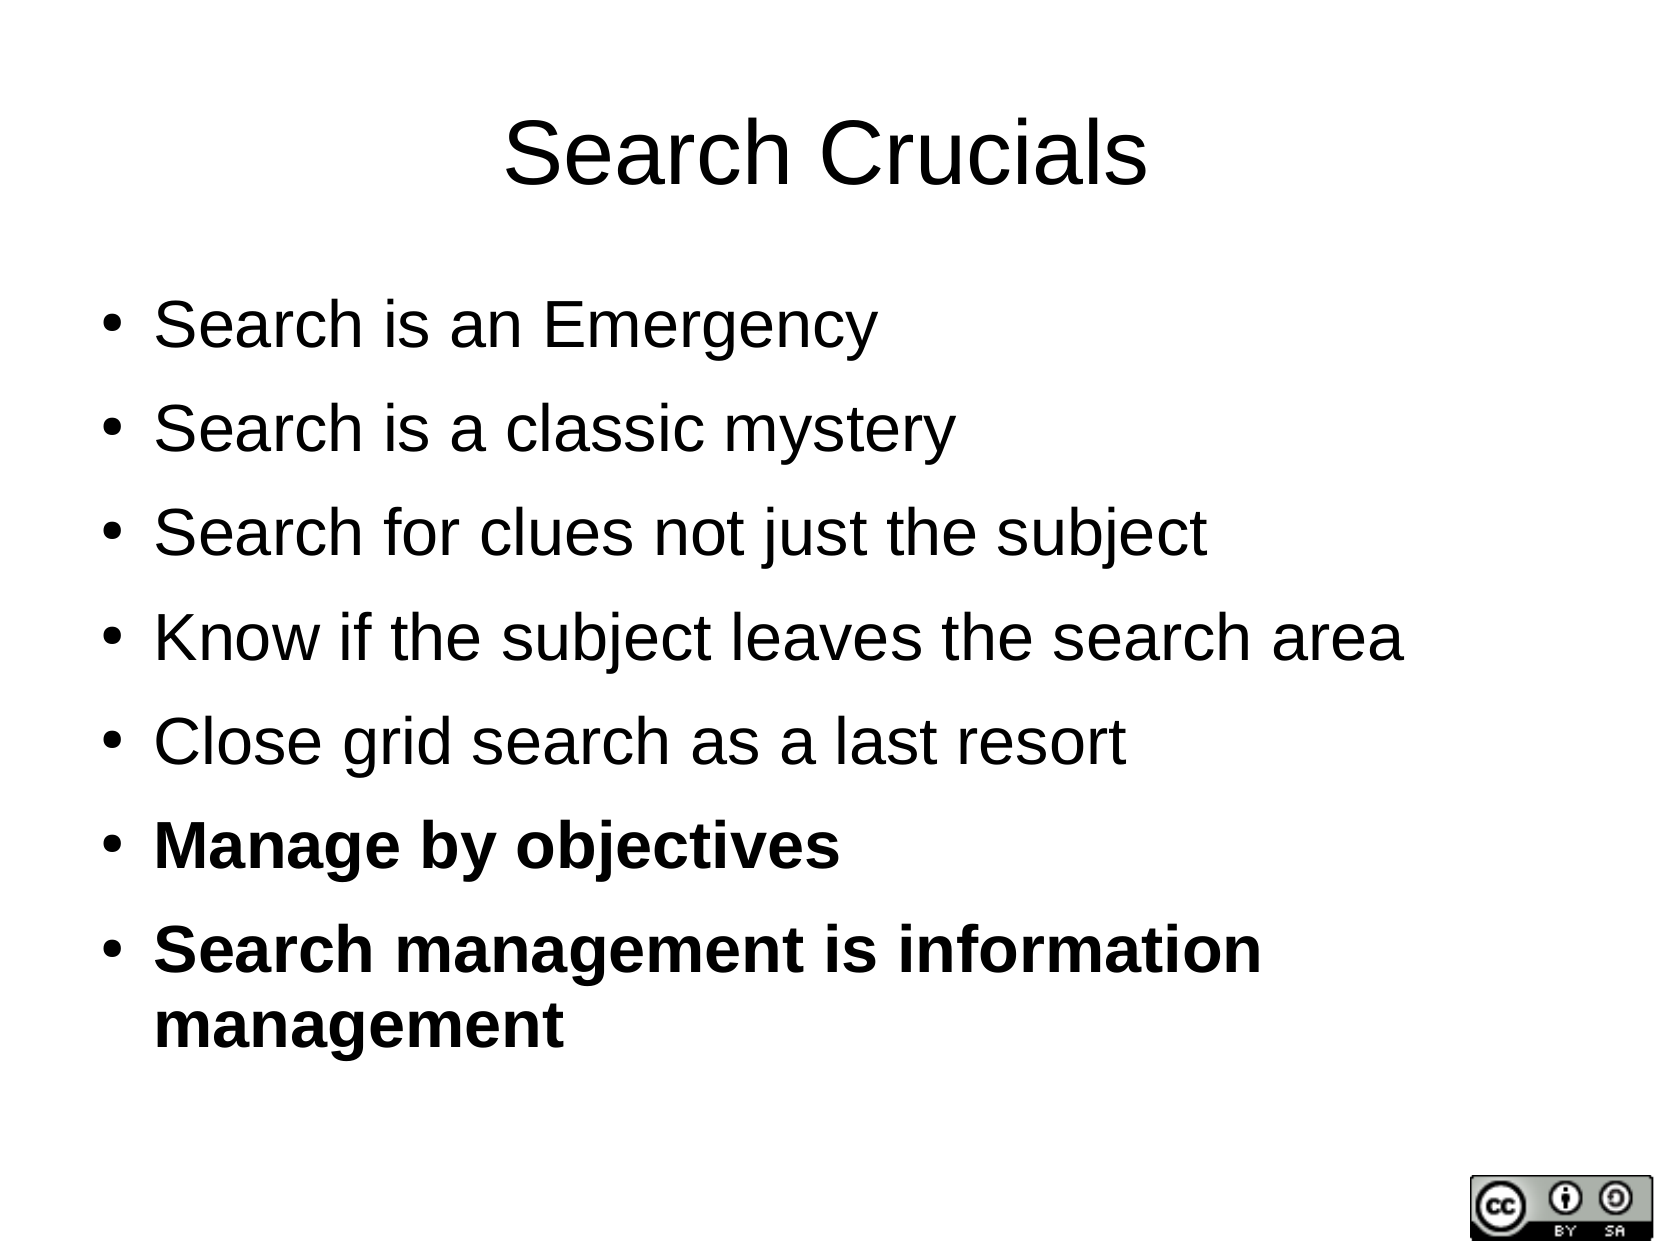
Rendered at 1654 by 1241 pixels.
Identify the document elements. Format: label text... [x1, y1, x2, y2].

title Search Crucials [82, 49, 1571, 257]
picture [1470, 1175, 1654, 1241]
list Search is an Emergency Search is a classic mystery Search for clues not just the subject Know if the subject leaves the search area Close grid search as a last resort Manage by objectives Search management is information management [82, 286, 1571, 1172]
